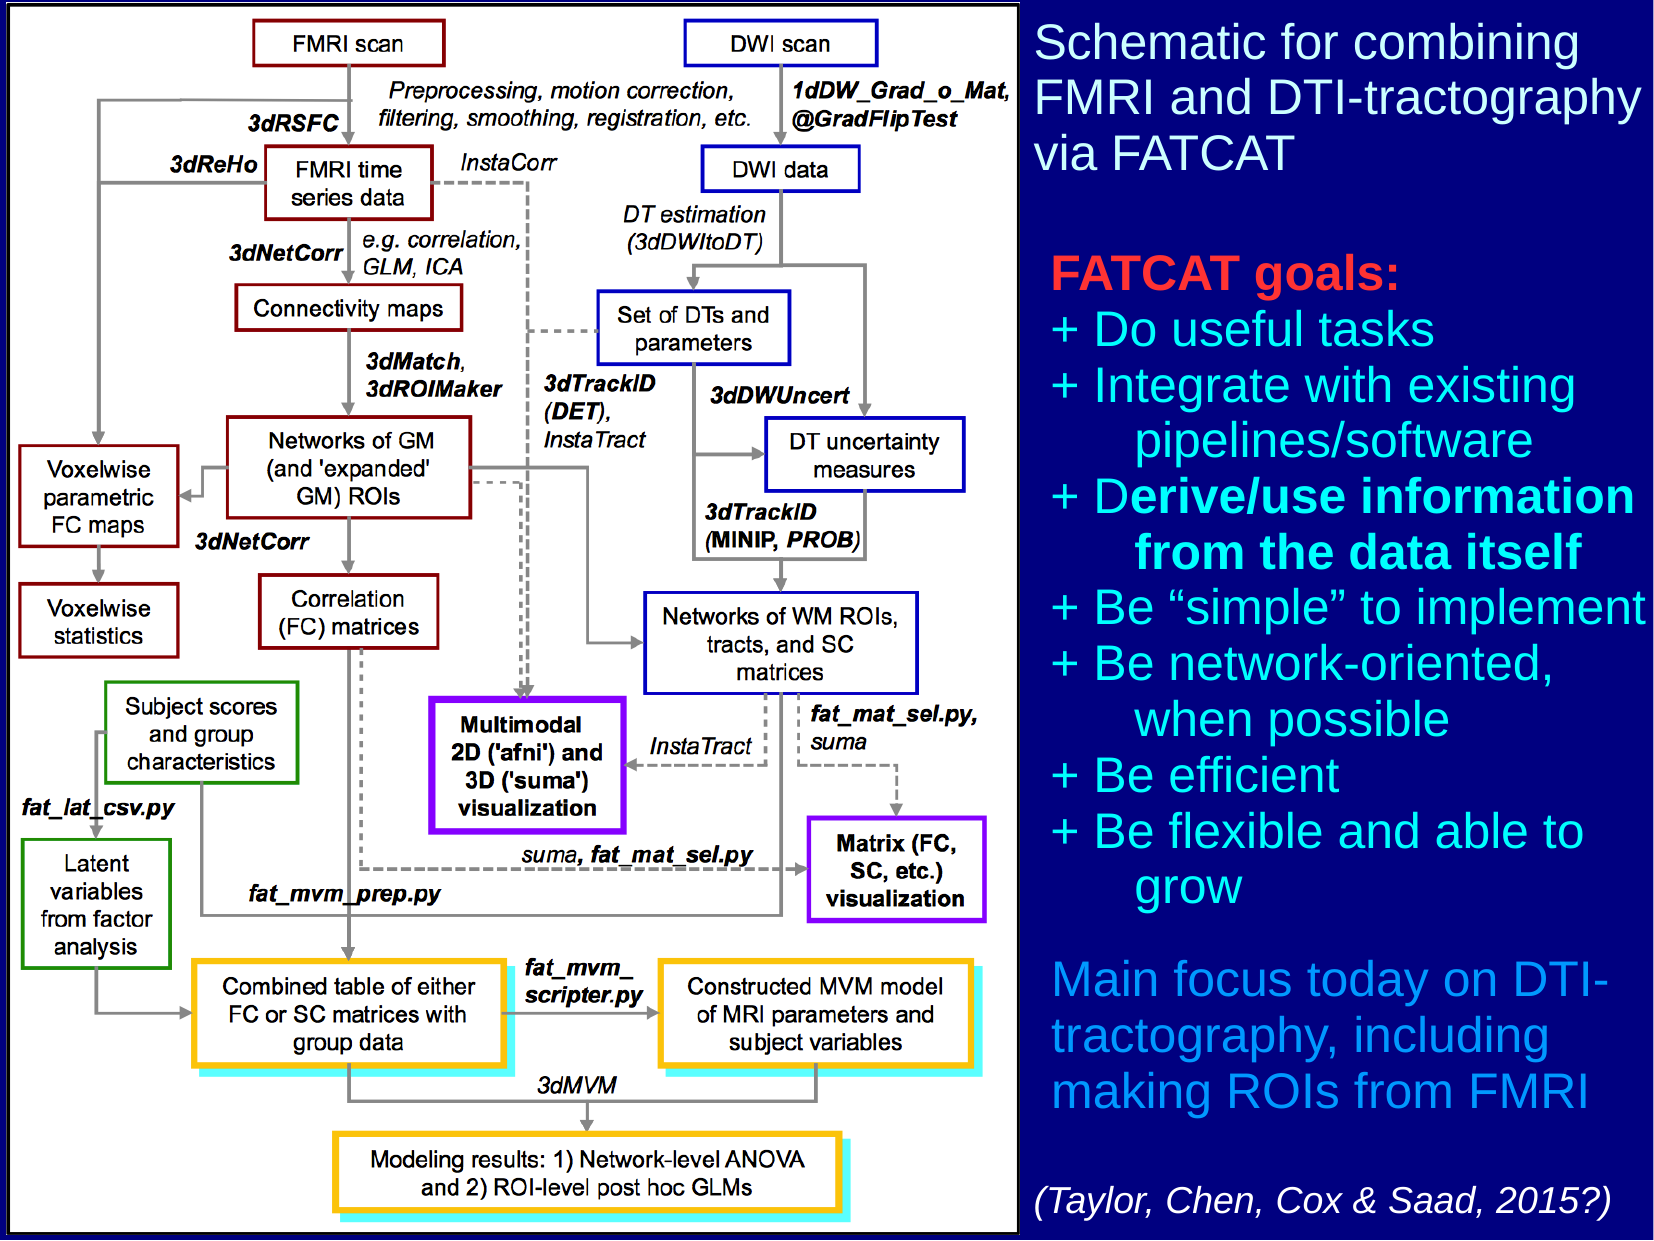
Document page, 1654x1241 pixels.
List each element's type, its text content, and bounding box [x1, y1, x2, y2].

text_box Main focus today on DTI- tractography, including making ROIs from FMRI [1036, 978, 1639, 1127]
text_box FATCAT goals: + Do useful tasks + Integrate with existing pipelines/software + Derive/use information from the data itself + Be “simple” to implement + Be network-oriented, when possible + Be efficient + Be flexible and able to grow [1035, 237, 1654, 978]
text_box Schematic for combining FMRI and DTI-tractography via FATCAT [1020, 6, 1654, 322]
picture [6, 2, 1020, 1235]
text_box (Taylor, Chen, Cox & Saad, 2015?) [1018, 1163, 1642, 1235]
